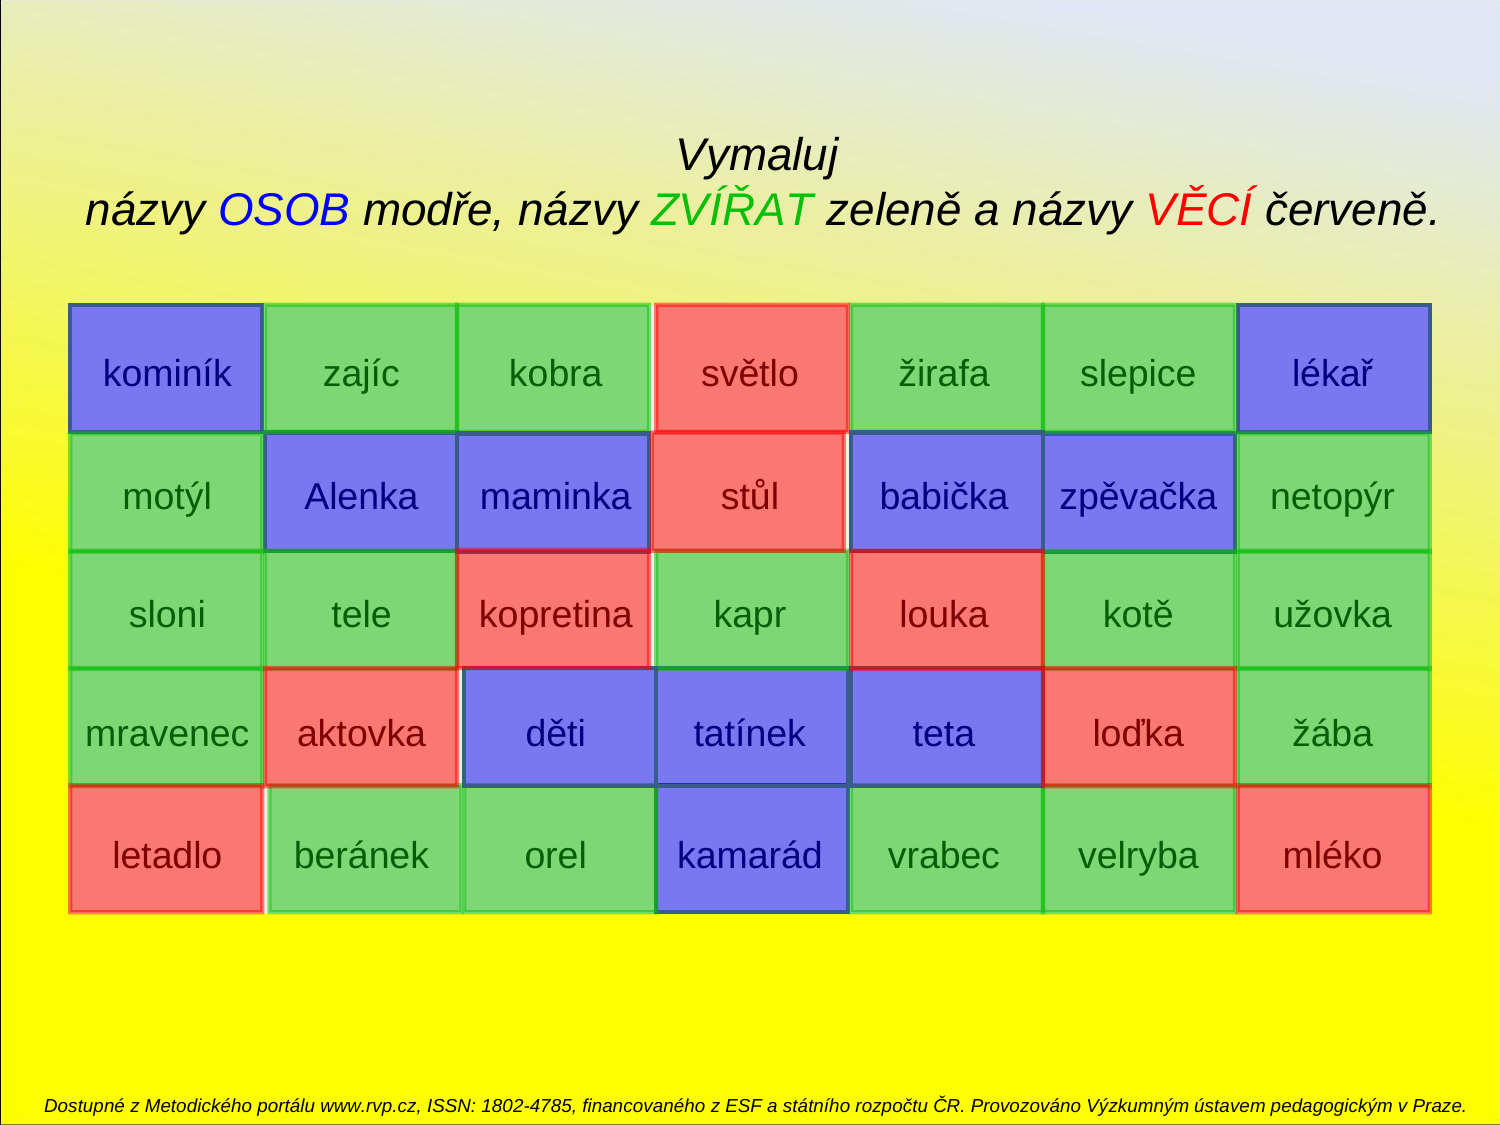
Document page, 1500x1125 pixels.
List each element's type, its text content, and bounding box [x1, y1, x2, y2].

table_cell kopretina [649, 550, 653, 667]
table_cell babička [847, 432, 851, 550]
text_box [265, 304, 849, 913]
text_box [1237, 433, 1430, 913]
text_box [70, 433, 263, 913]
table_cell beránek [264, 787, 459, 914]
picture [0, 0, 1500, 1125]
text_box [70, 304, 263, 432]
table_header kobra [649, 305, 653, 432]
table_cell děti [459, 669, 464, 787]
text_box Dostupné z Metodického portálu www.rvp.cz, ISSN: 1802-4785, financovaného z ESF a státního rozpočtu ČR. Provozováno Výzkumným ústavem pedagogickým v Praze. [29, 1085, 1500, 1124]
text_box Vymaluj názvy OSOB modře, názvy ZVÍŘAT zeleně a názvy VĚCÍ červeně. [70, 117, 1457, 243]
text_box [851, 304, 1235, 913]
text_box [1237, 304, 1430, 432]
